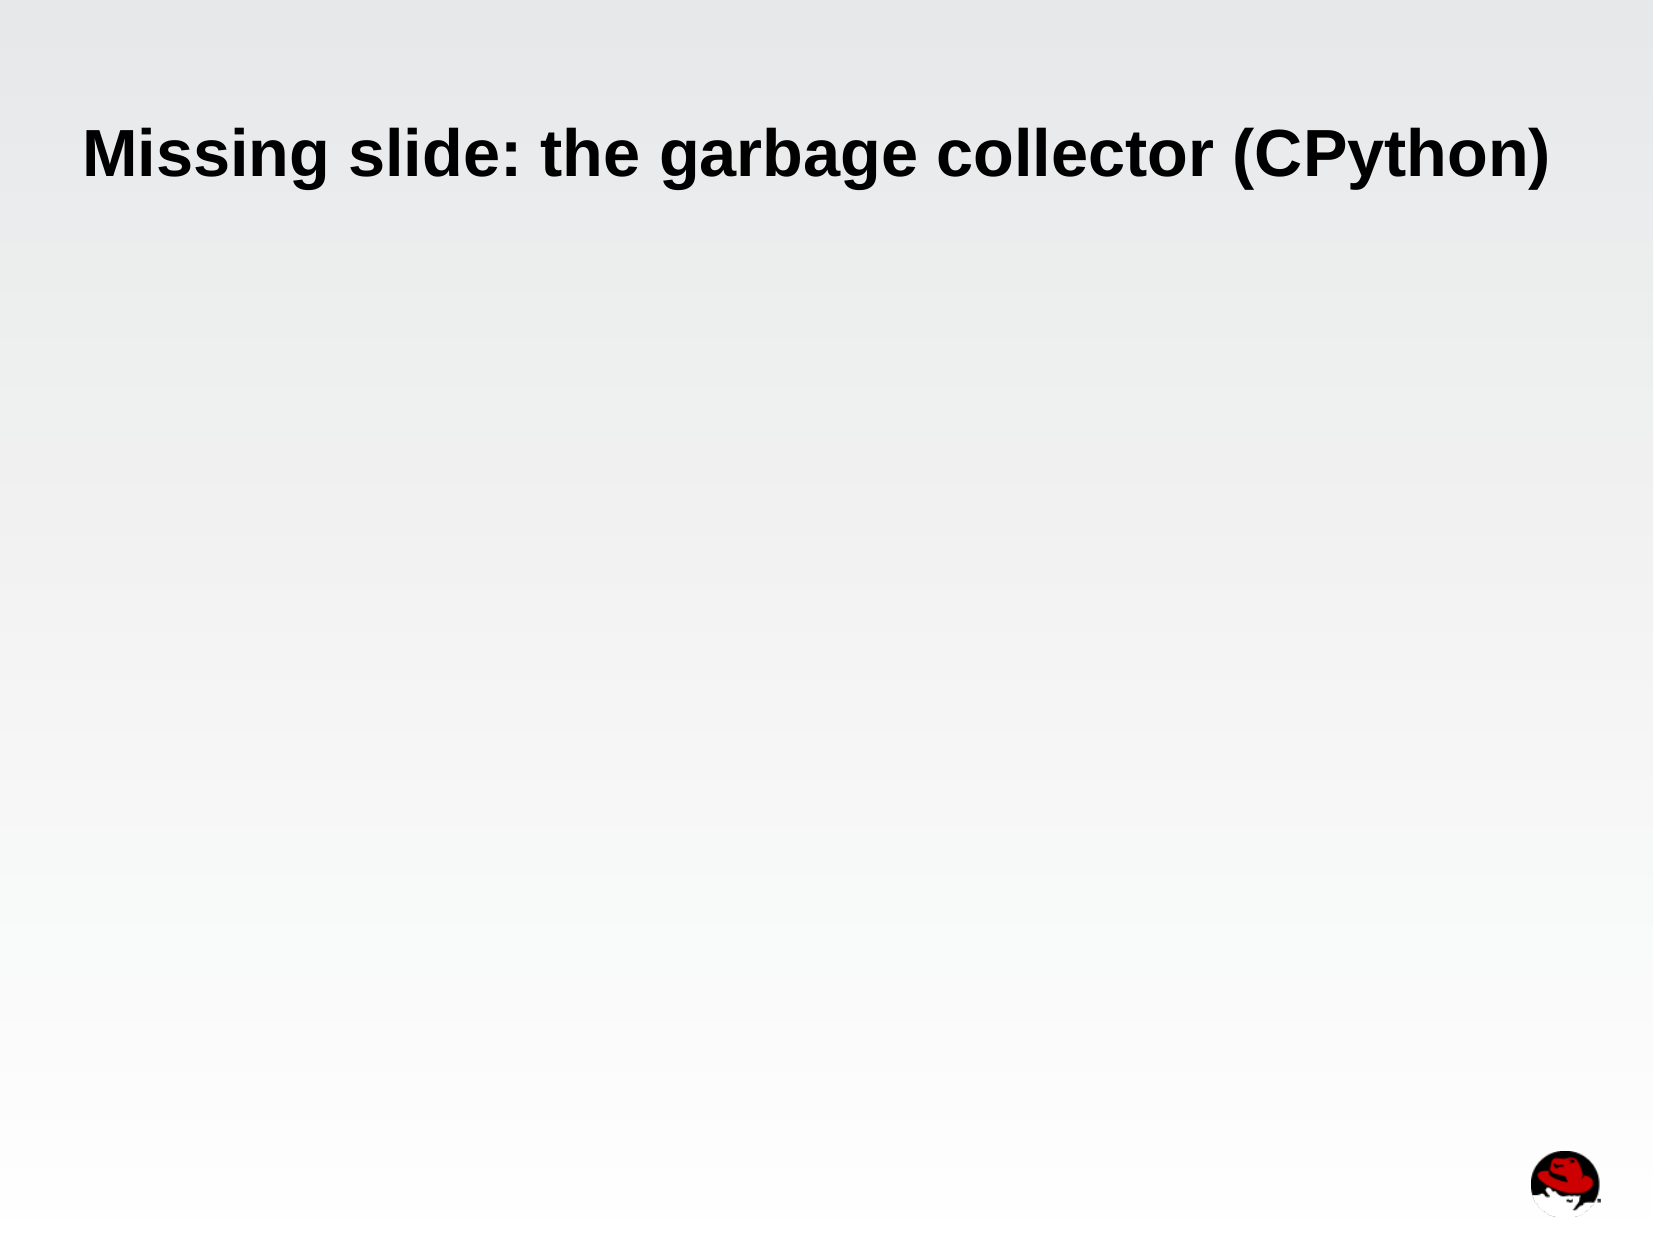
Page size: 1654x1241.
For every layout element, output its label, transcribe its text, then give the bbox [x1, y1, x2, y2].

title Missing slide: the garbage collector (CPython) [82, 56, 1571, 250]
picture [0, 0, 1654, 1241]
